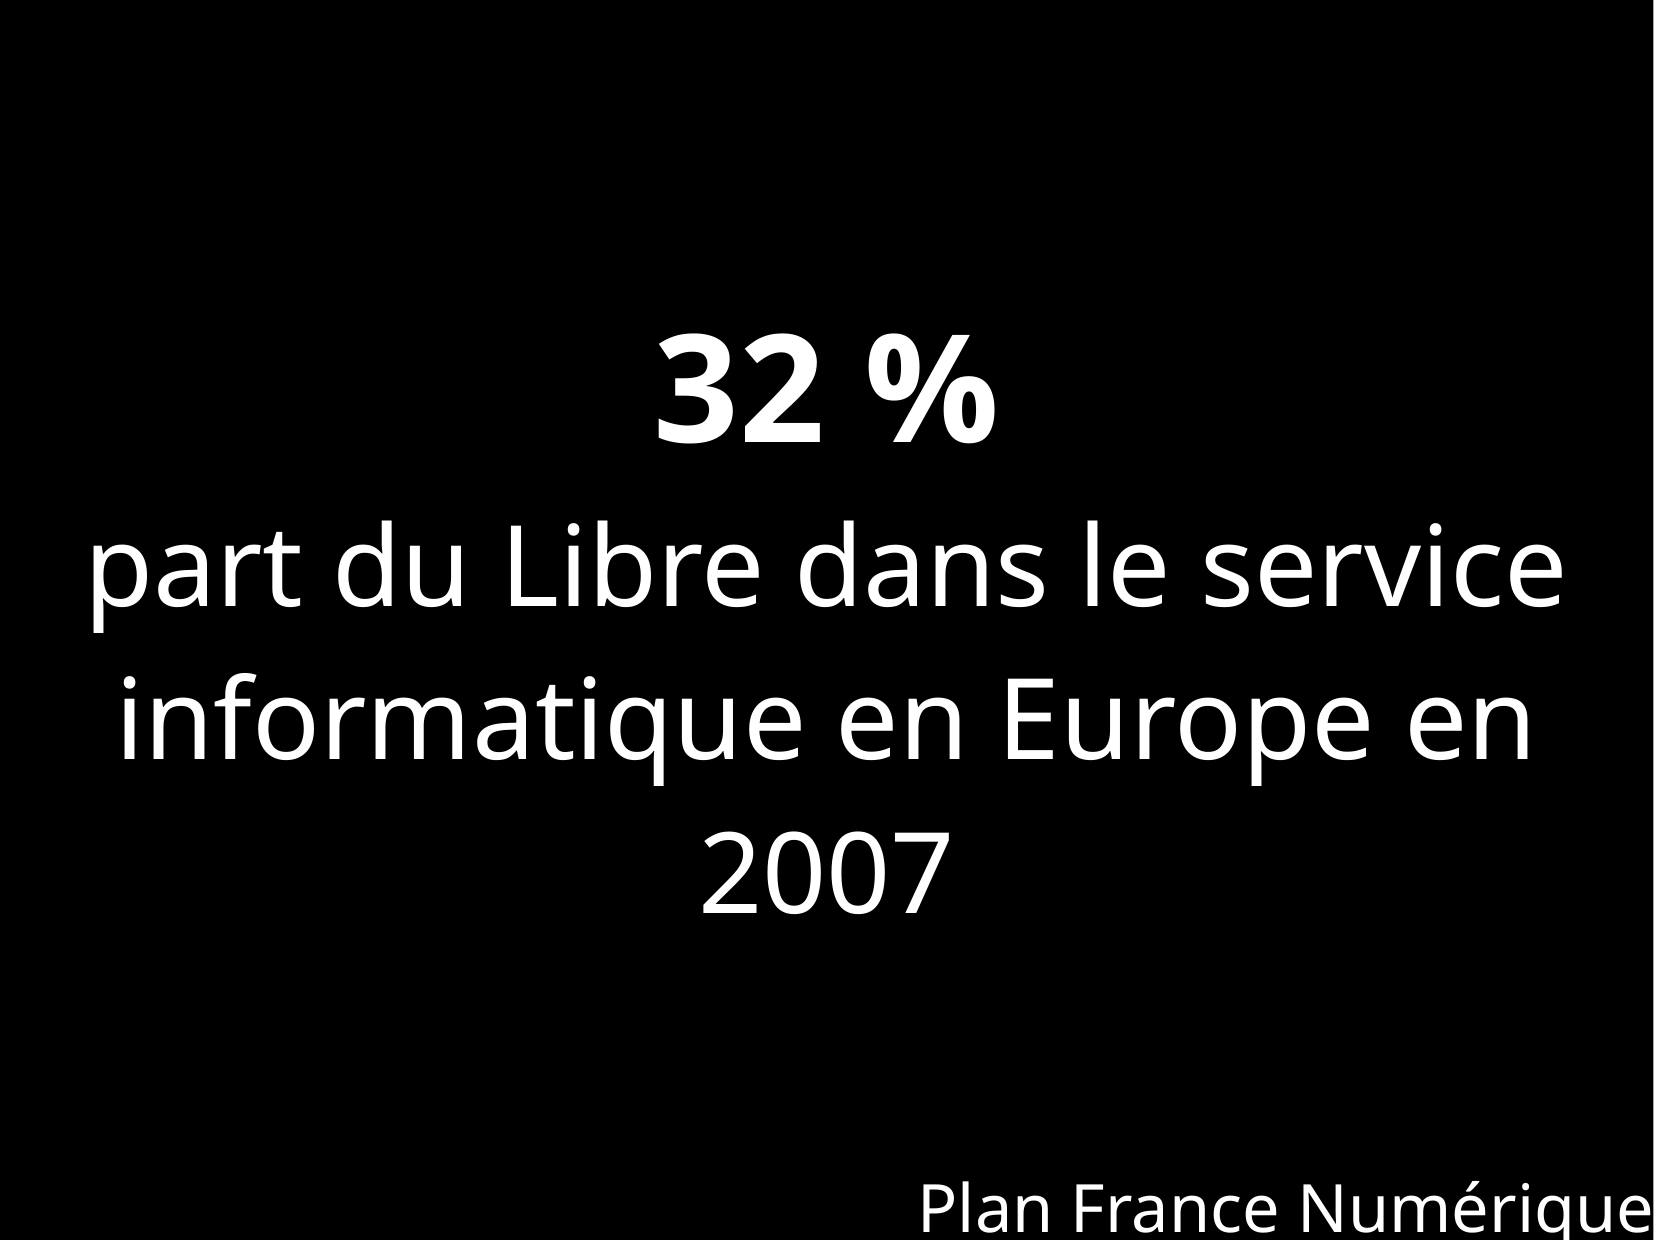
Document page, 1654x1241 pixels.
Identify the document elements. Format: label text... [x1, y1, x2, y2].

text_box Plan France Numérique 2012 [754, 1153, 1654, 1241]
title 32 % part du Libre dans le service informatique en Europe en 2007 [82, 56, 1571, 1172]
